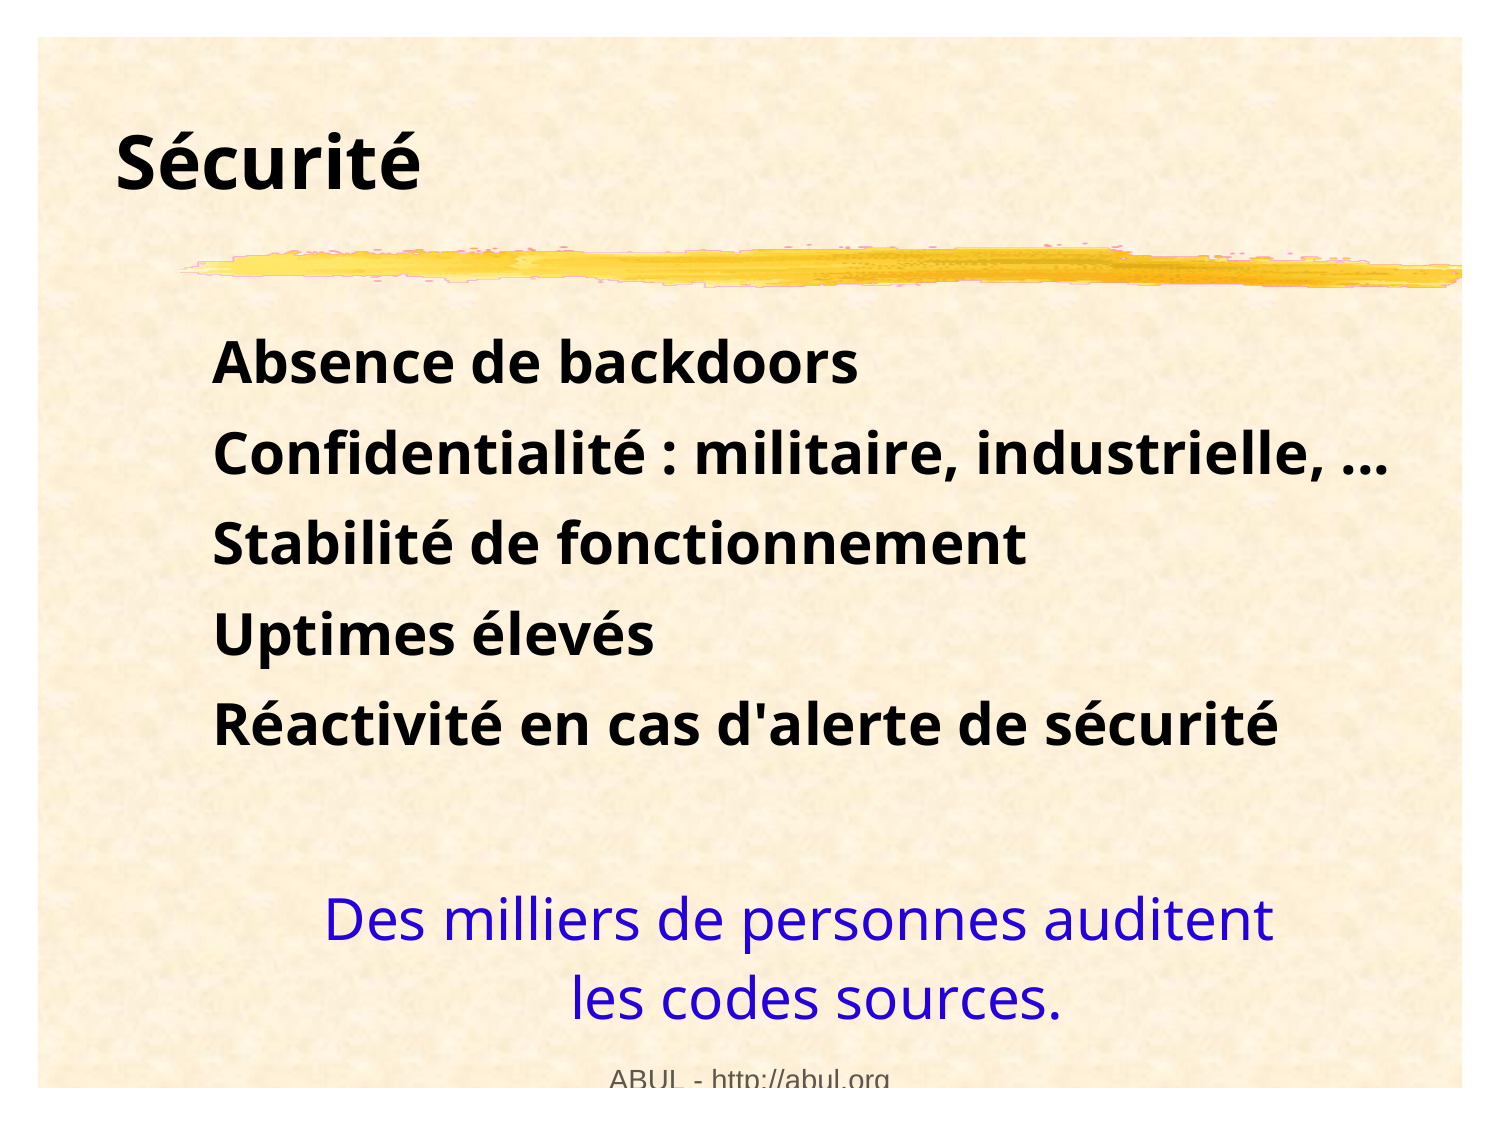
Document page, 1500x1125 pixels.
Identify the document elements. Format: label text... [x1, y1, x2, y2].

picture [633, 1072, 642, 1078]
picture [37, 37, 1463, 1088]
picture [878, 1076, 886, 1088]
picture [612, 1084, 624, 1088]
list Absence de backdoors Confidentialité : militaire, industrielle, ... Stabilité de fonctionnement Uptimes élevés Réactivité en cas d'alerte de sécurité [179, 314, 1463, 849]
picture [614, 1073, 621, 1082]
title Sécurité [101, 72, 1312, 248]
picture [806, 1076, 813, 1088]
picture [716, 1076, 723, 1088]
text_box Des milliers de personnes auditent les codes sources. [254, 878, 1309, 1036]
picture [852, 1076, 860, 1088]
picture [633, 1081, 643, 1088]
picture [788, 1082, 795, 1088]
picture [748, 1076, 755, 1088]
picture [732, 1076, 737, 1088]
